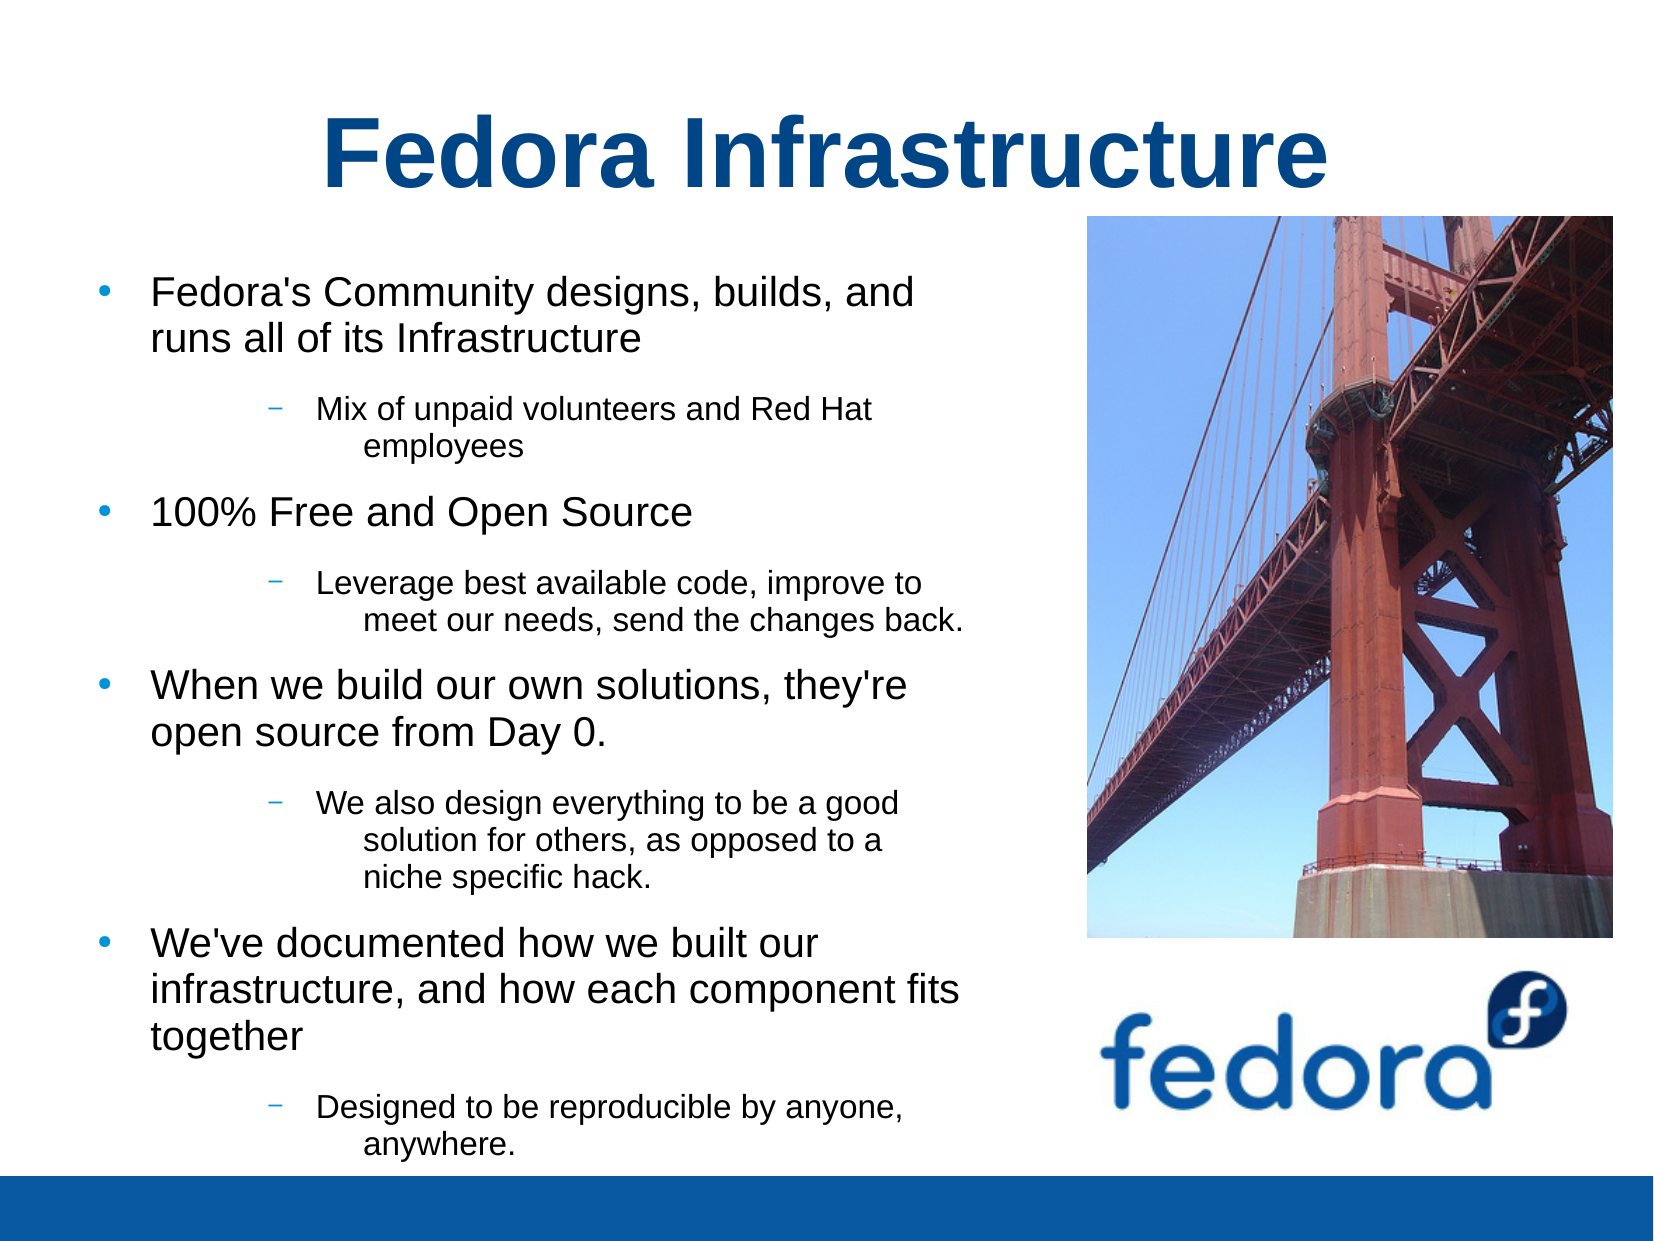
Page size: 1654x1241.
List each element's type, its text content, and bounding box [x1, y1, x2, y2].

picture [0, 0, 1654, 1241]
title Fedora Infrastructure [82, 49, 1571, 257]
list Fedora's Community designs, builds, and runs all of its Infrastructure Mix of unpaid volunteers and Red Hat employees 100% Free and Open Source Leverage best available code, improve to meet our needs, send the changes back. When we build our own solutions, they're open source from Day 0. We also design everything to be a good solution for others, as opposed to a niche specific hack. We've documented how we built our infrastructure, and how each component fits together Designed to be reproducible by anyone, anywhere. [79, 268, 972, 1233]
